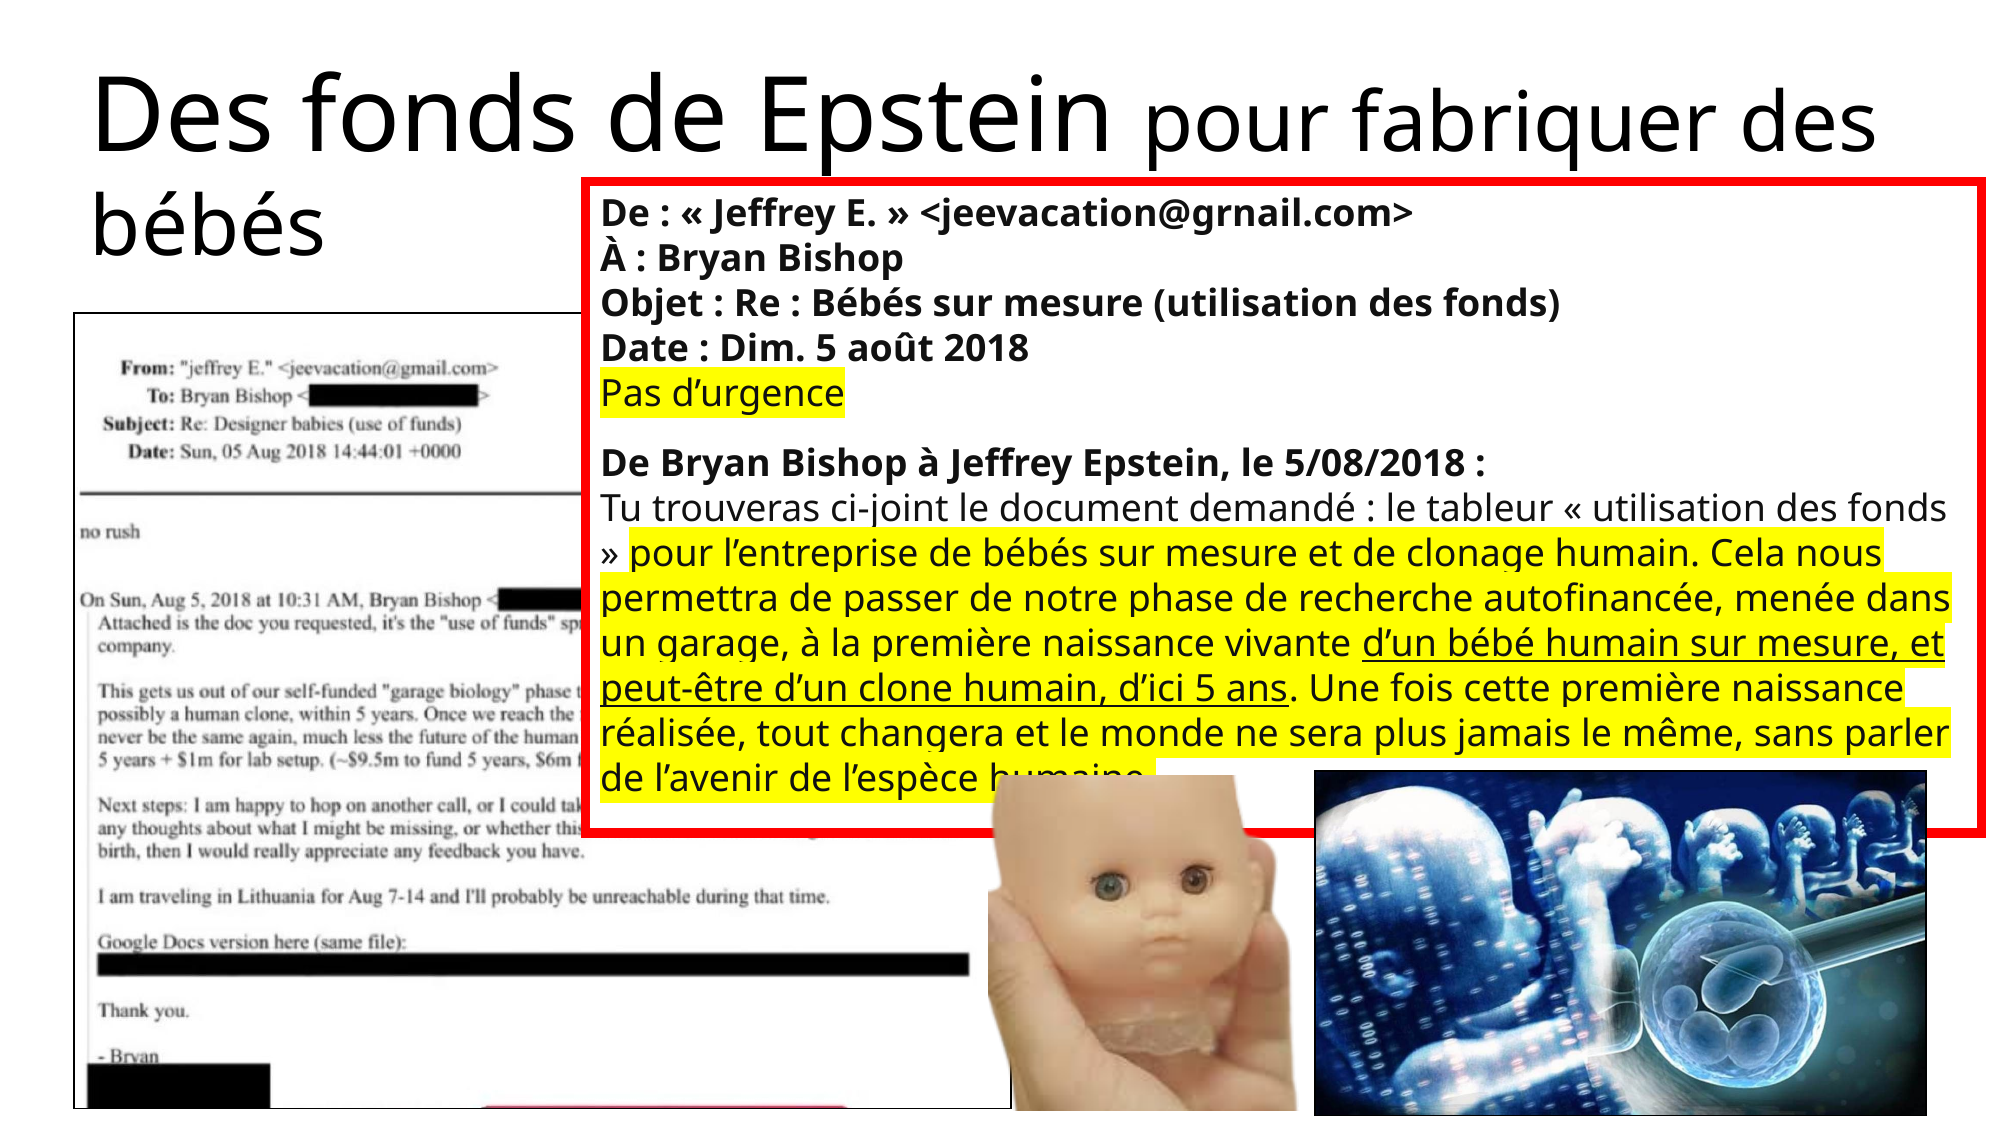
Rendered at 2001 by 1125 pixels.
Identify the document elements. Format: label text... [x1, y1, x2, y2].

text_box De : « Jeffrey E. » <jeevacation@grnail.com> À : Bryan Bishop Objet : Re : Bébés sur mesure (utilisation des fonds) Date : Dim. 5 août 2018 Pas d’urgence De Bryan Bishop à Jeffrey Epstein, le 5/08/2018 : Tu trouveras ci-joint le document demandé : le tableur « utilisation des fonds » pour l’entreprise de bébés sur mesure et de clonage humain. Cela nous permettra de passer de notre phase de recherche autofinancée, menée dans un garage, à la première naissance vivante d’un bébé humain sur mesure, et peut-être d’un clone humain, d’ici 5 ans. Une fois cette première naissance réalisée, tout changera et le monde ne sera plus jamais le même, sans parler de l’avenir de l’espèce humaine. [585, 181, 1982, 834]
text_box Des fonds de Epstein pour fabriquer des bébés sur mesure … [74, 40, 2000, 293]
picture [74, 313, 1926, 1115]
